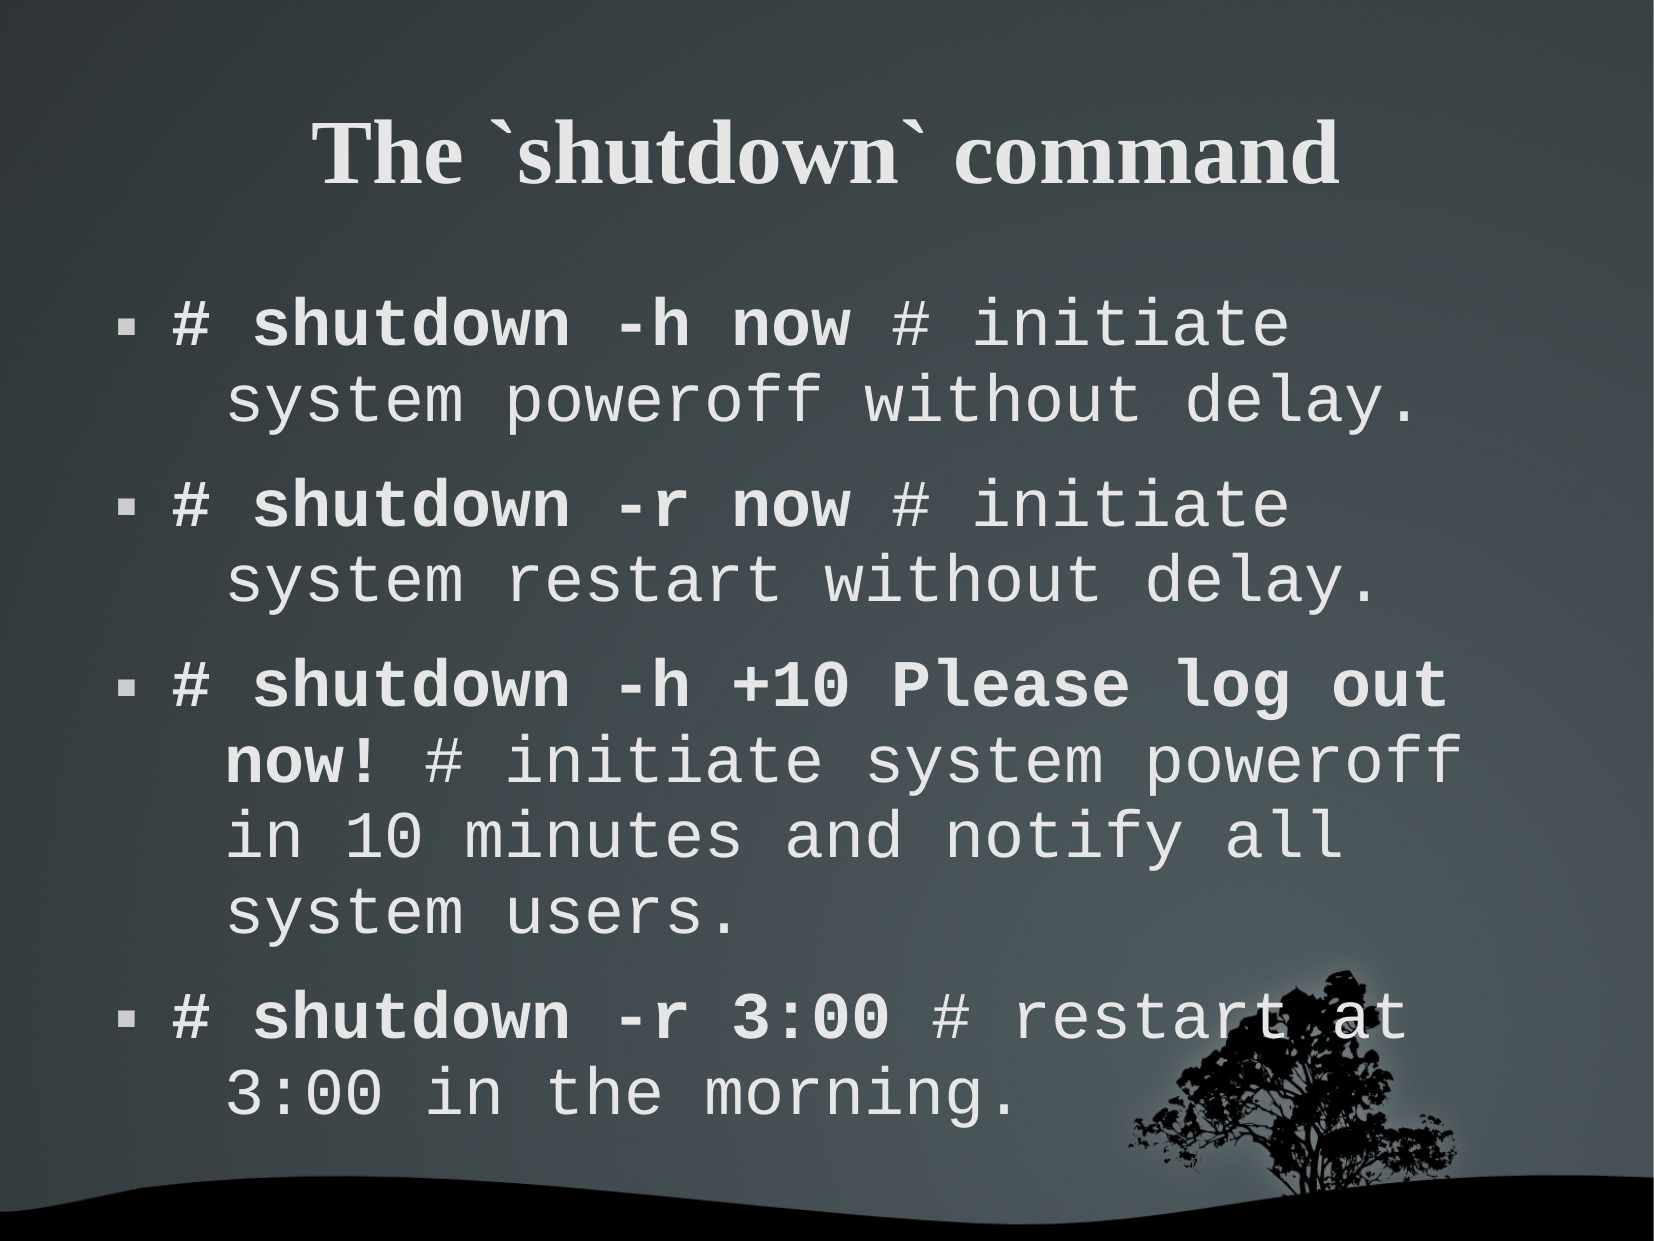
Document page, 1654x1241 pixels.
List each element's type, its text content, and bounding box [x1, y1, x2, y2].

list # shutdown -h now # initiate system poweroff without delay. # shutdown -r now # initiate system restart without delay. # shutdown -h +10 Please log out now! # initiate system poweroff in 10 minutes and notify all system users. # shutdown -r 3:00 # restart at 3:00 in the morning. [82, 290, 1571, 1135]
picture [0, 0, 1654, 1241]
title The `shutdown` command [82, 49, 1571, 257]
